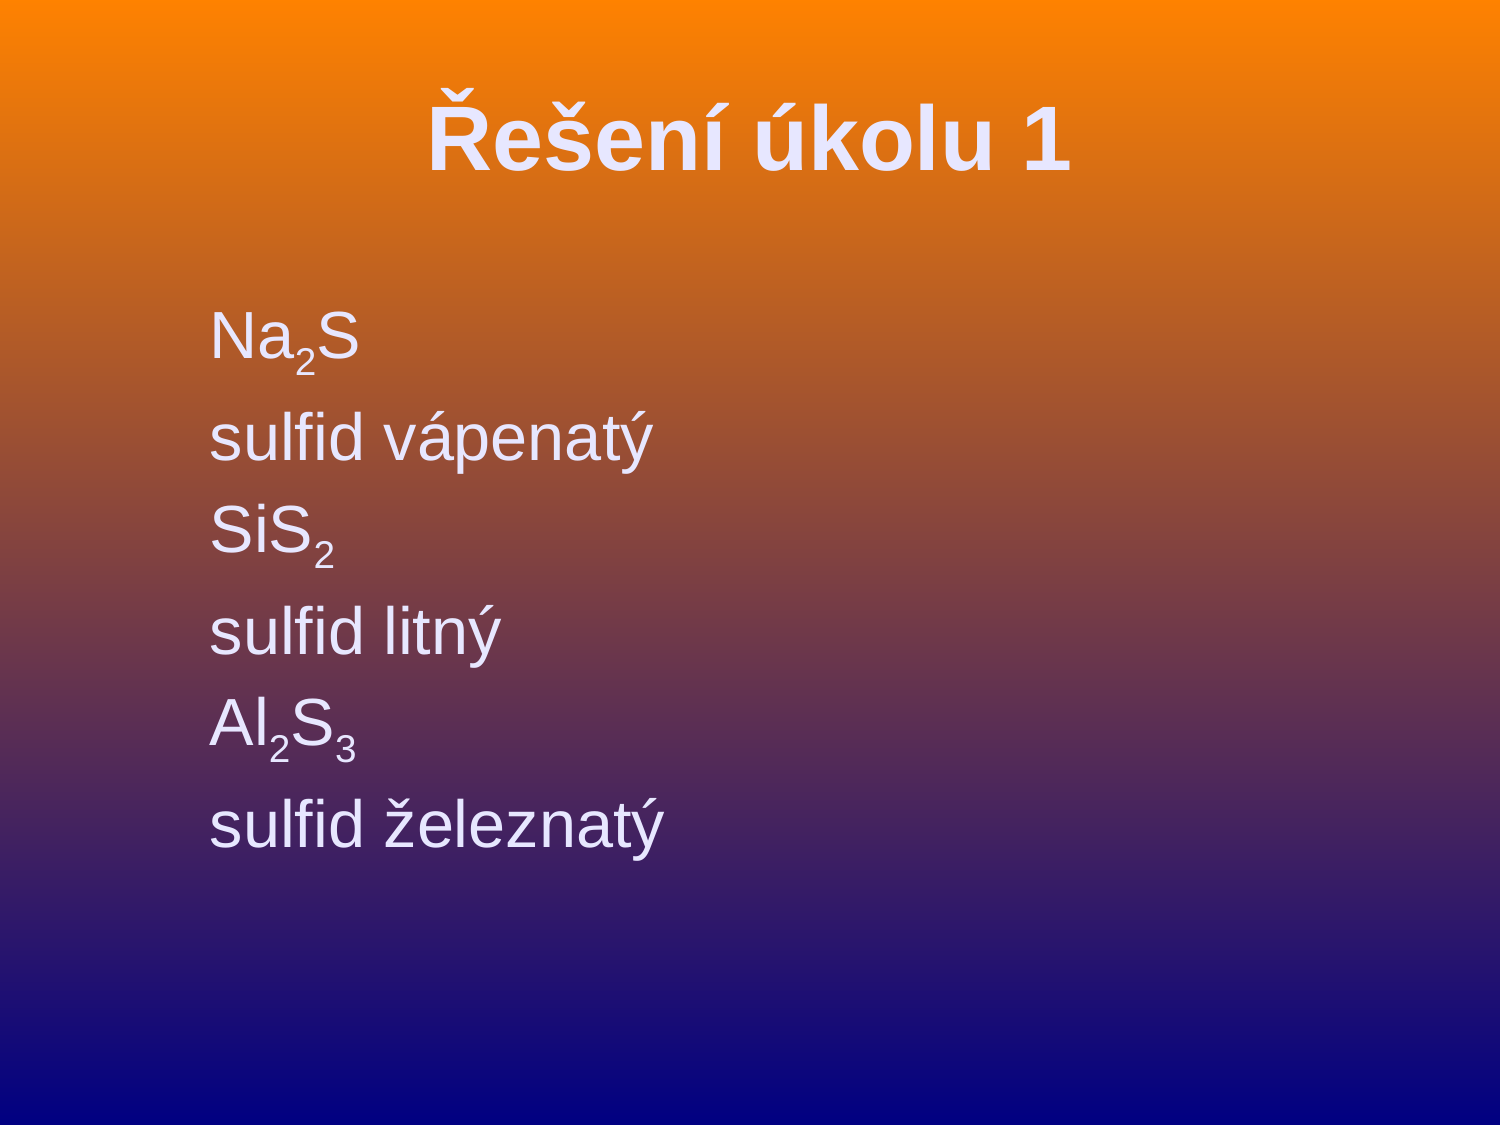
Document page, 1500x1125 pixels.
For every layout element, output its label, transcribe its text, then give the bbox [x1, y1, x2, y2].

title Řešení úkolu 1 [75, 45, 1426, 233]
list Na2S sulfid vápenatý SiS2 sulfid litný Al2S3 sulfid železnatý [194, 290, 1272, 970]
